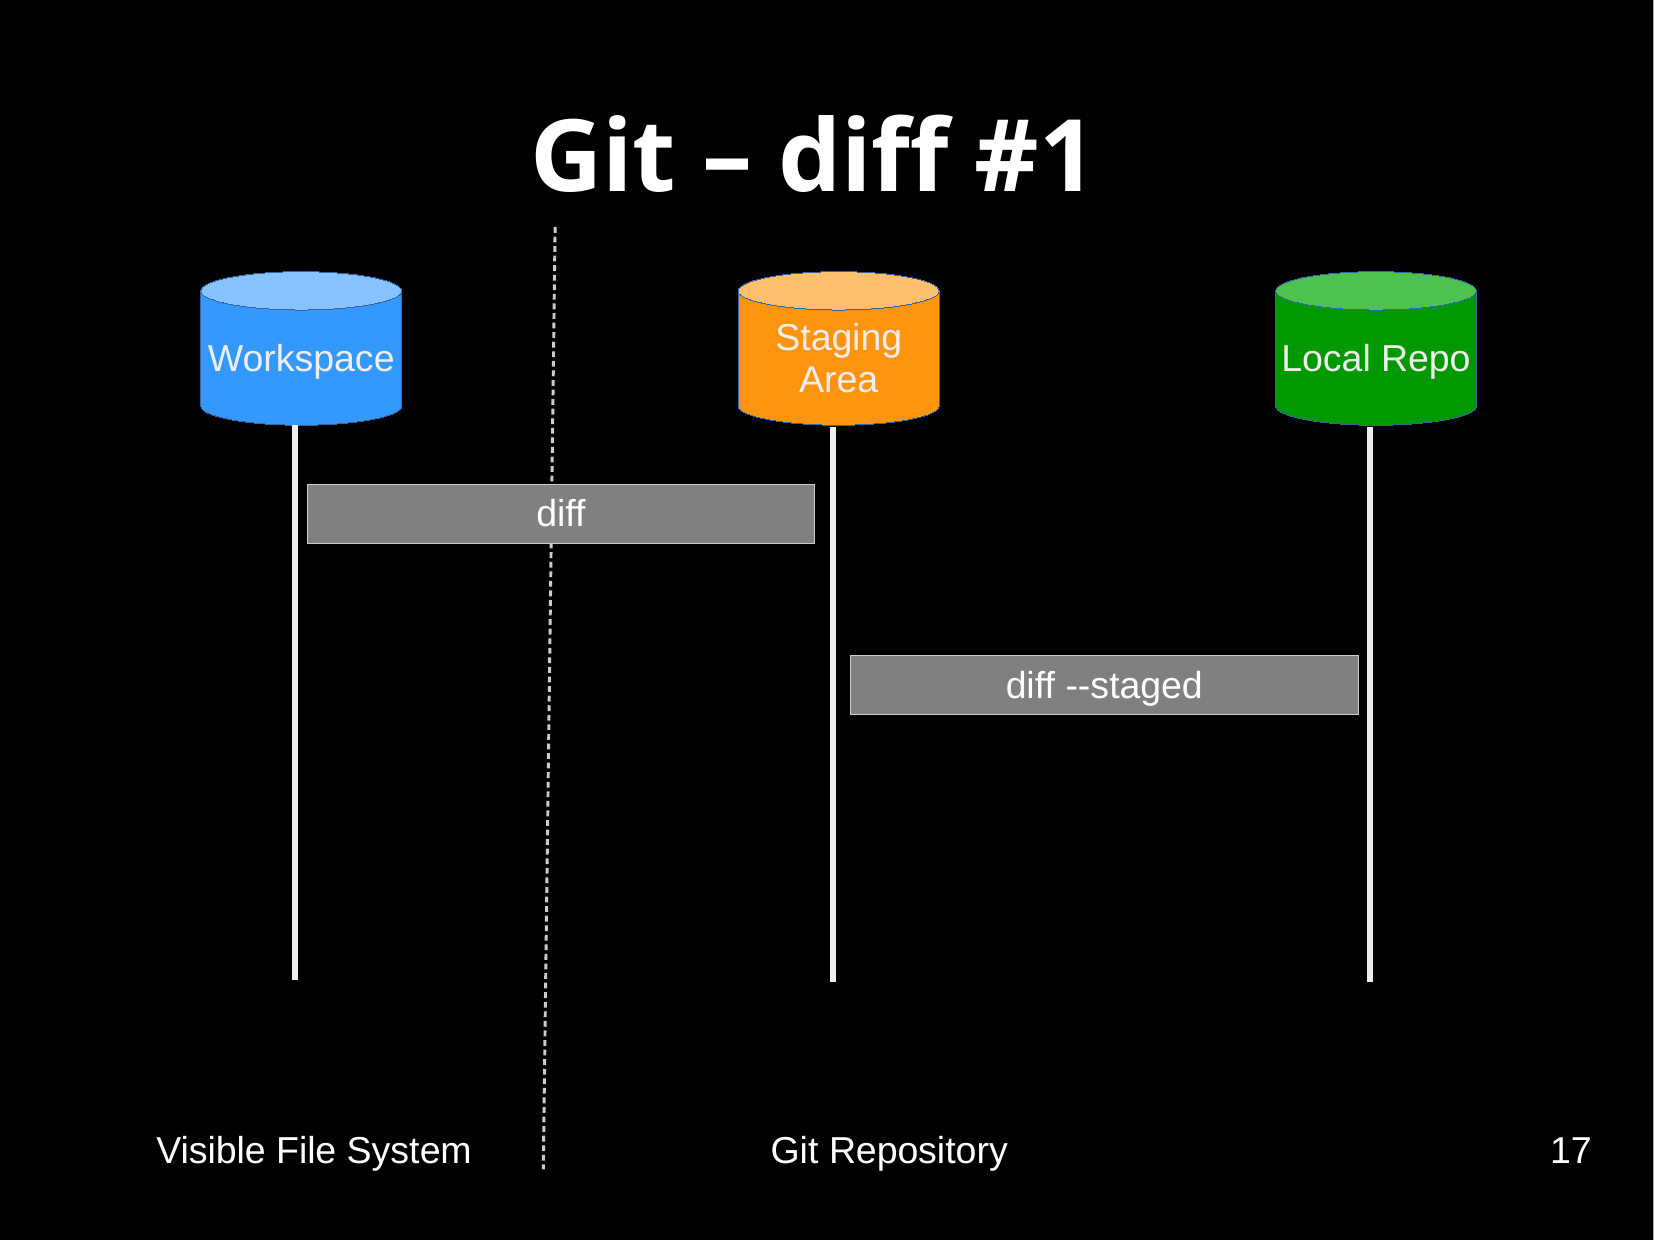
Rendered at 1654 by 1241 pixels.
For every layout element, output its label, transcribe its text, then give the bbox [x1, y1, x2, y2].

text_box diff --staged [850, 655, 1359, 715]
text_box Workspace [200, 292, 402, 426]
text_box 17 [1535, 1122, 1607, 1179]
title Git – diff #1 [82, 49, 1571, 257]
text_box Visible File System [141, 1122, 487, 1179]
text_box Local Repo [1275, 293, 1477, 426]
text_box Git Repository [755, 1122, 1023, 1179]
text_box diff [307, 484, 815, 544]
text_box Staging Area [738, 292, 940, 426]
